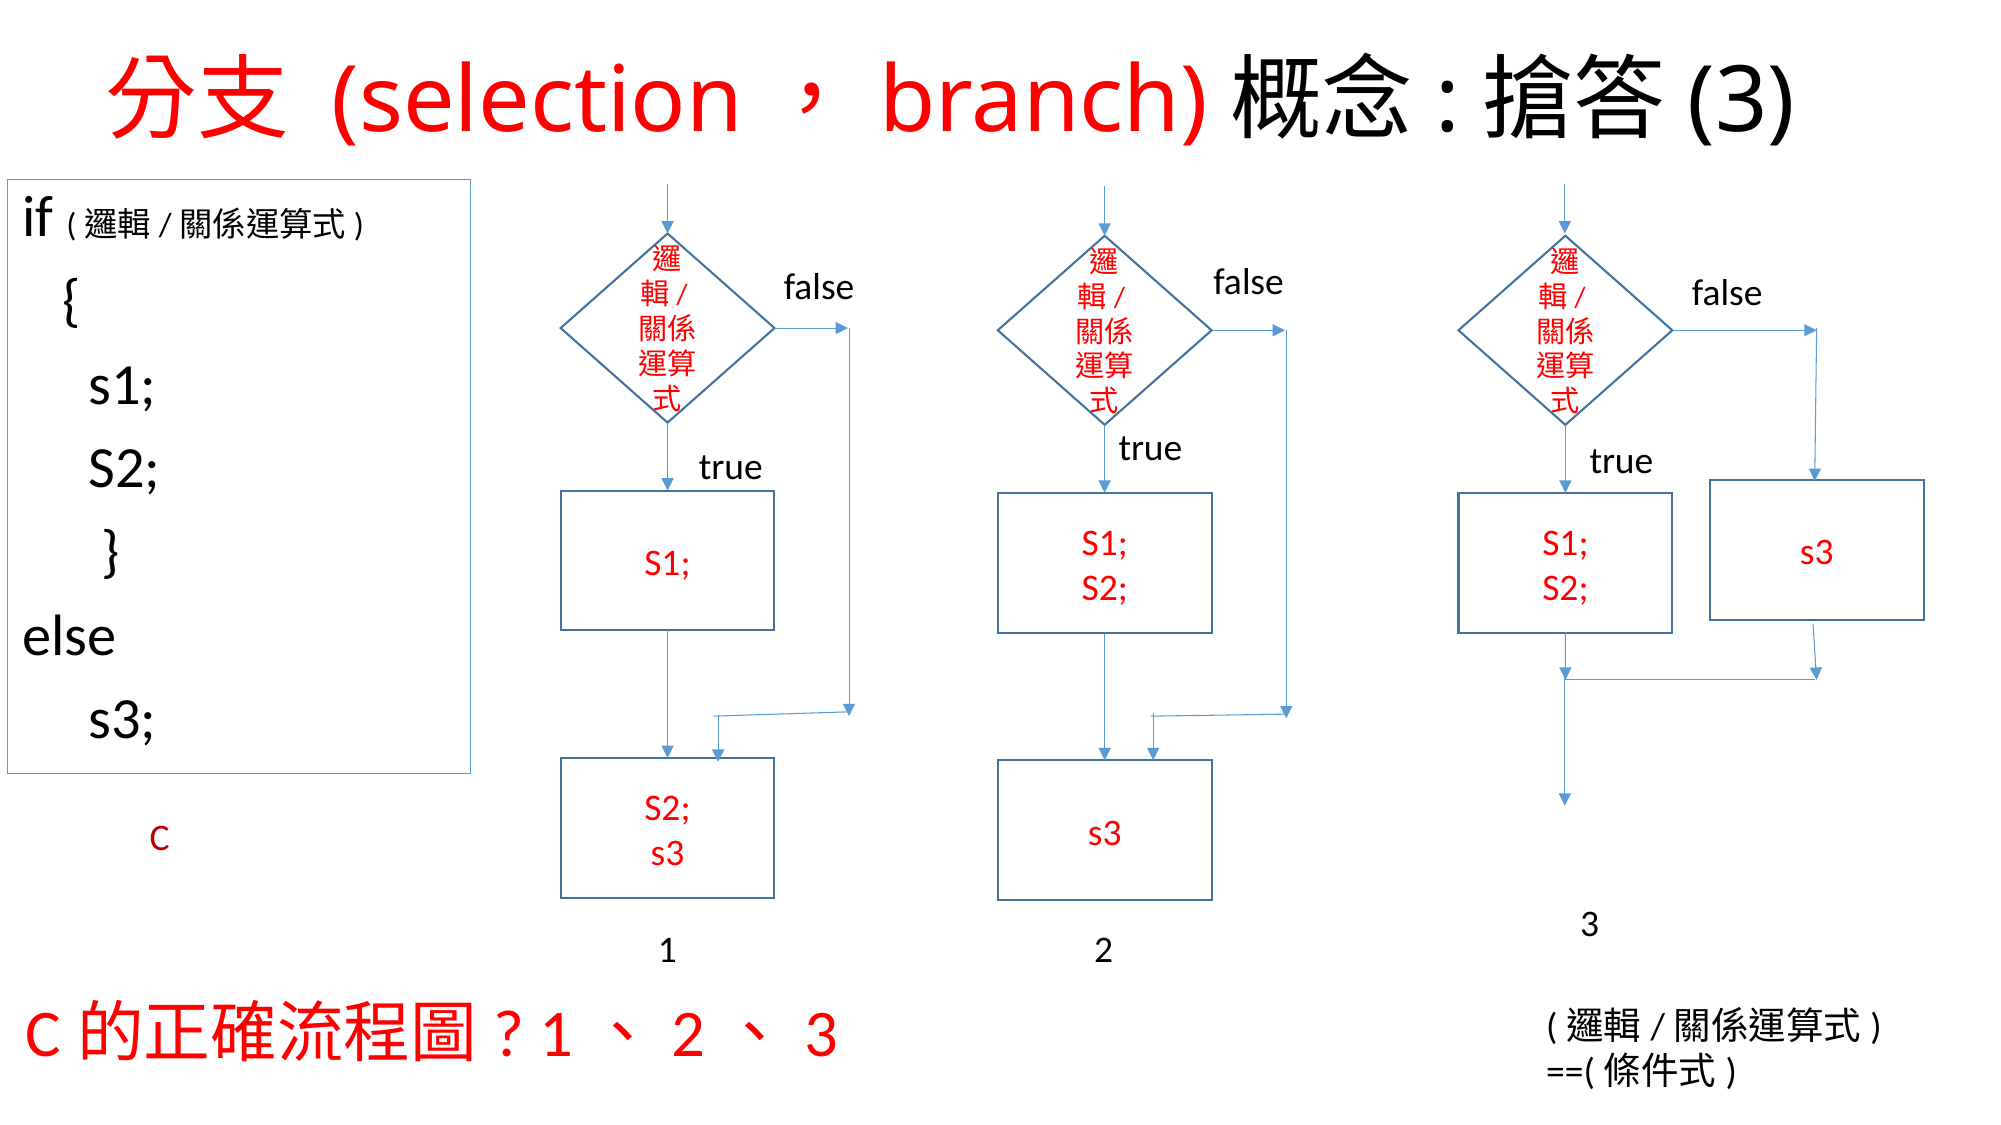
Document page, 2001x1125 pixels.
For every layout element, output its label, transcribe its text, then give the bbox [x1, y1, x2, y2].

text_box S2; s3 [560, 758, 775, 898]
text_box 邏輯/關係運算式 [997, 236, 1212, 424]
text_box true [1103, 415, 1198, 476]
text_box s3 [1709, 479, 1924, 620]
text_box S1; S2; [997, 492, 1212, 633]
text_box (邏輯/關係運算式) ==(條件式) [1523, 994, 1897, 1100]
text_box C的正確流程圖? 1、2、3 [10, 982, 886, 1078]
text_box 2 [1079, 917, 1129, 978]
text_box s3 [997, 760, 1212, 901]
text_box false [769, 254, 870, 315]
text_box S1; [560, 490, 775, 631]
text_box 邏輯/關係運算式 [1458, 235, 1673, 425]
text_box 3 [1565, 891, 1614, 952]
text_box C [134, 805, 185, 866]
text_box 1 [643, 917, 692, 977]
title 分支 (selection，branch)概念:搶答(3) [87, 0, 1813, 211]
text_box 邏輯/關係運算式 [560, 233, 775, 423]
text_box false [1198, 249, 1300, 310]
text_box true [684, 434, 778, 495]
text_box S1; S2; [1458, 492, 1673, 633]
text_box true [1574, 428, 1669, 489]
text_box if (邏輯/關係運算式) { s1; S2; } else s3; [7, 179, 471, 774]
text_box false [1677, 260, 1778, 321]
